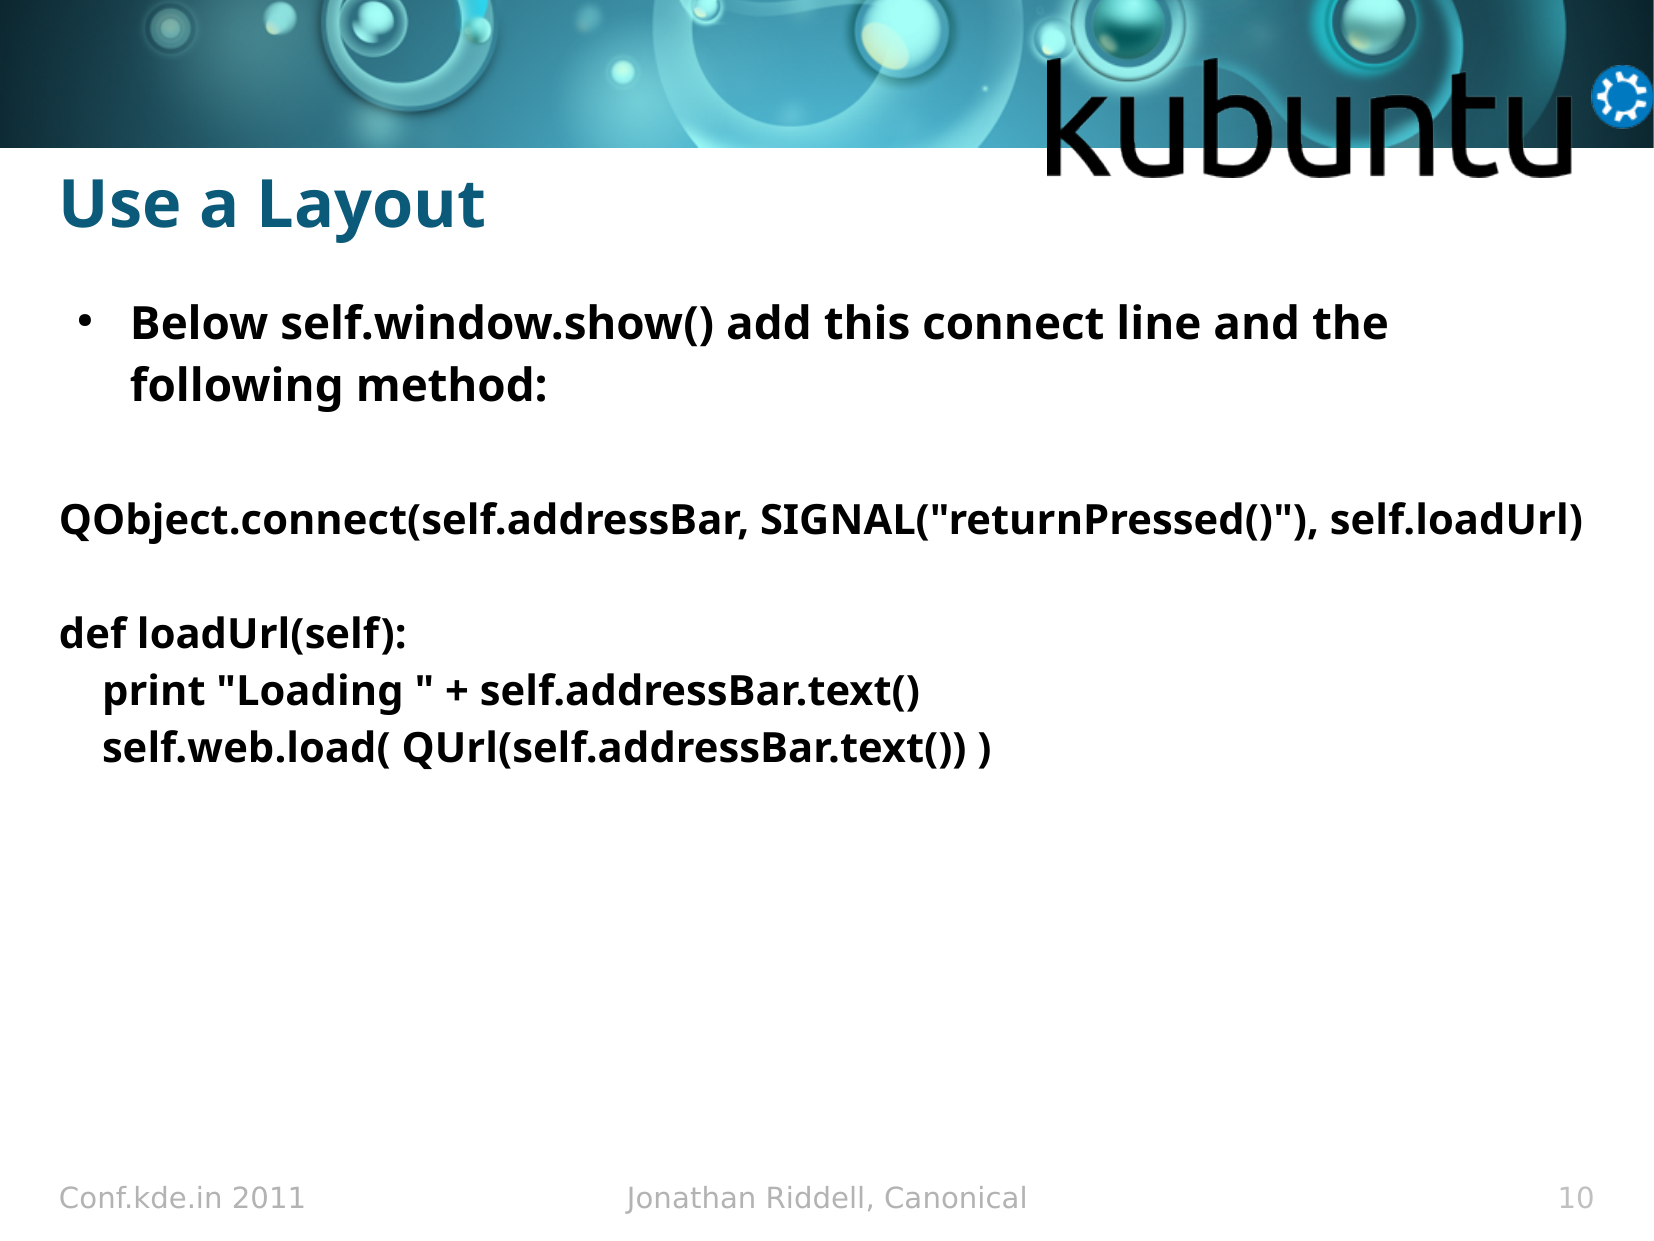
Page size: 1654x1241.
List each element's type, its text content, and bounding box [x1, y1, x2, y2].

list Below self.window.show() add this connect line and the following method: QObject.connect(self.addressBar, SIGNAL("returnPressed()"), self.loadUrl) def loadUrl(self): print "Loading " + self.addressBar.text() self.web.load( QUrl(self.addressBar.text()) ) [59, 290, 1595, 1109]
picture [0, 0, 1654, 178]
title Use a Layout [59, 147, 1595, 257]
